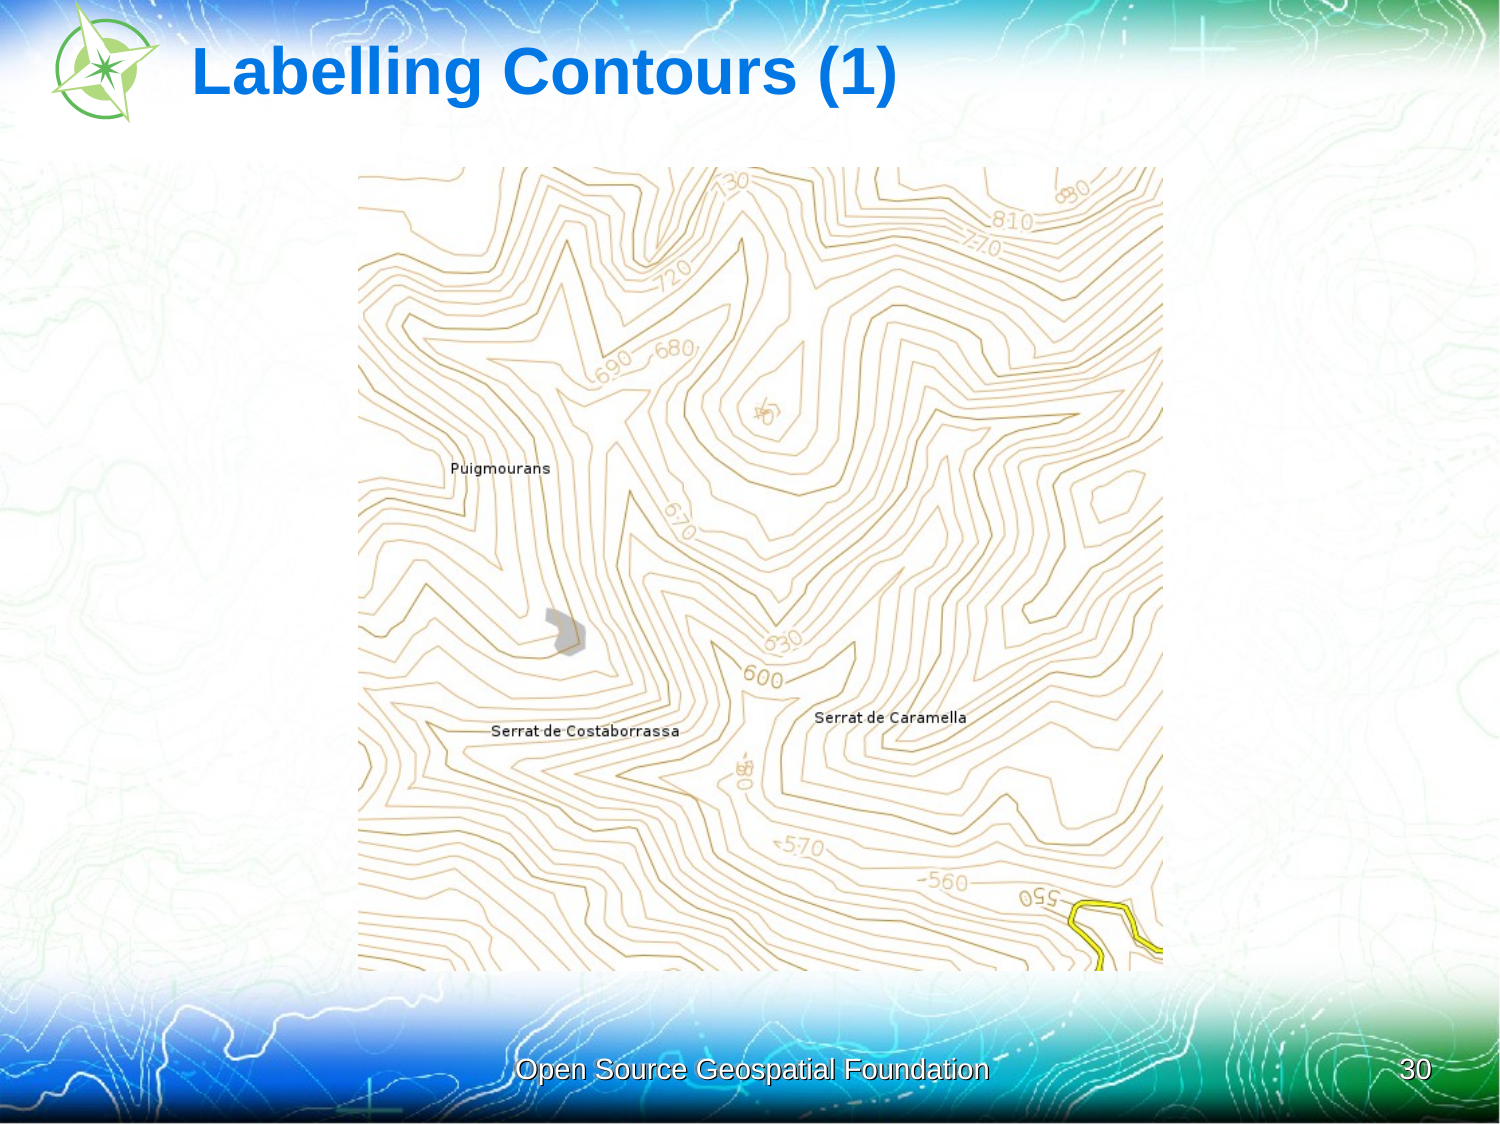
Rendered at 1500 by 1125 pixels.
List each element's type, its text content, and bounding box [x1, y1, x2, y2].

title Labelling Contours (1) [177, 20, 1477, 122]
picture [0, 0, 1500, 1125]
